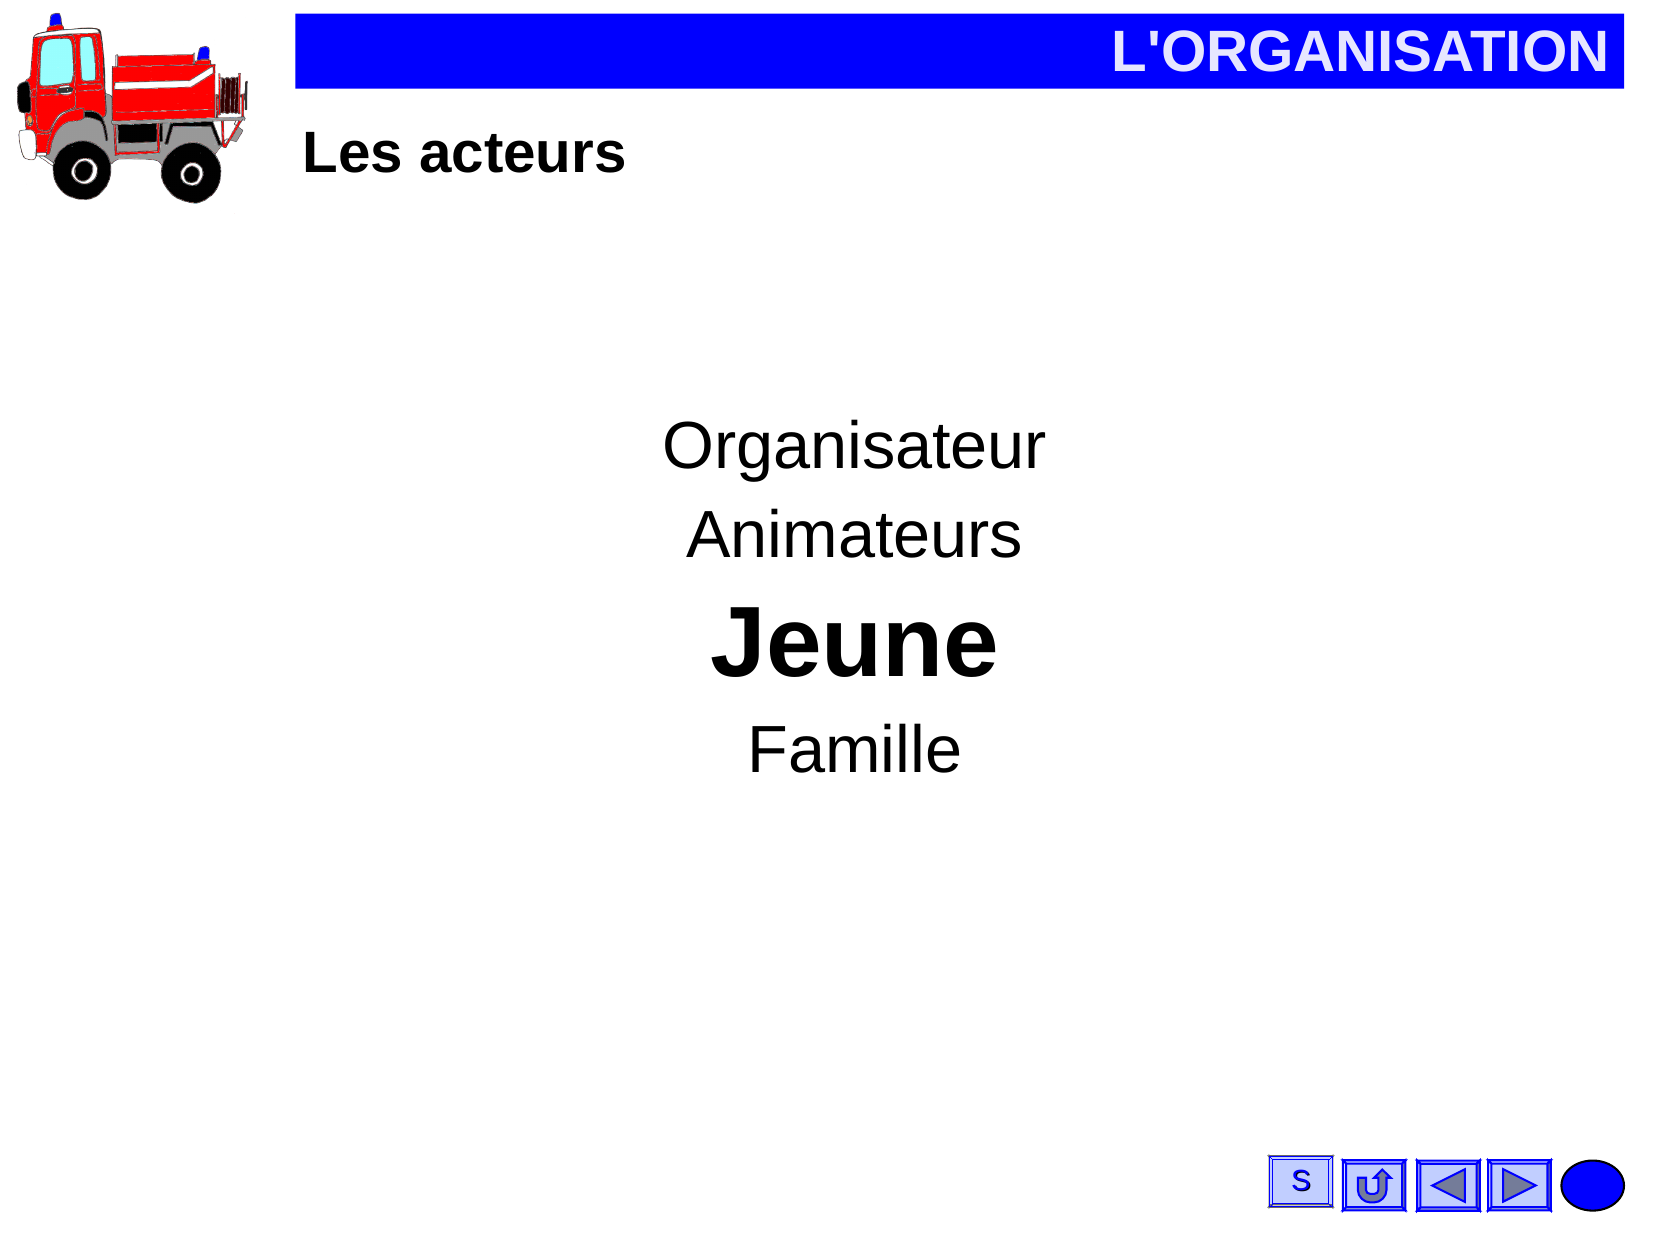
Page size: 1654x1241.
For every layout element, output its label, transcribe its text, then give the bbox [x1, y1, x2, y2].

text_box L'ORGANISATION [295, 13, 1625, 89]
picture [8, 8, 257, 216]
text_box Les acteurs [287, 112, 643, 193]
list Organisateur Animateurs Jeune Famille [189, 400, 1465, 842]
text_box [1561, 1160, 1625, 1211]
